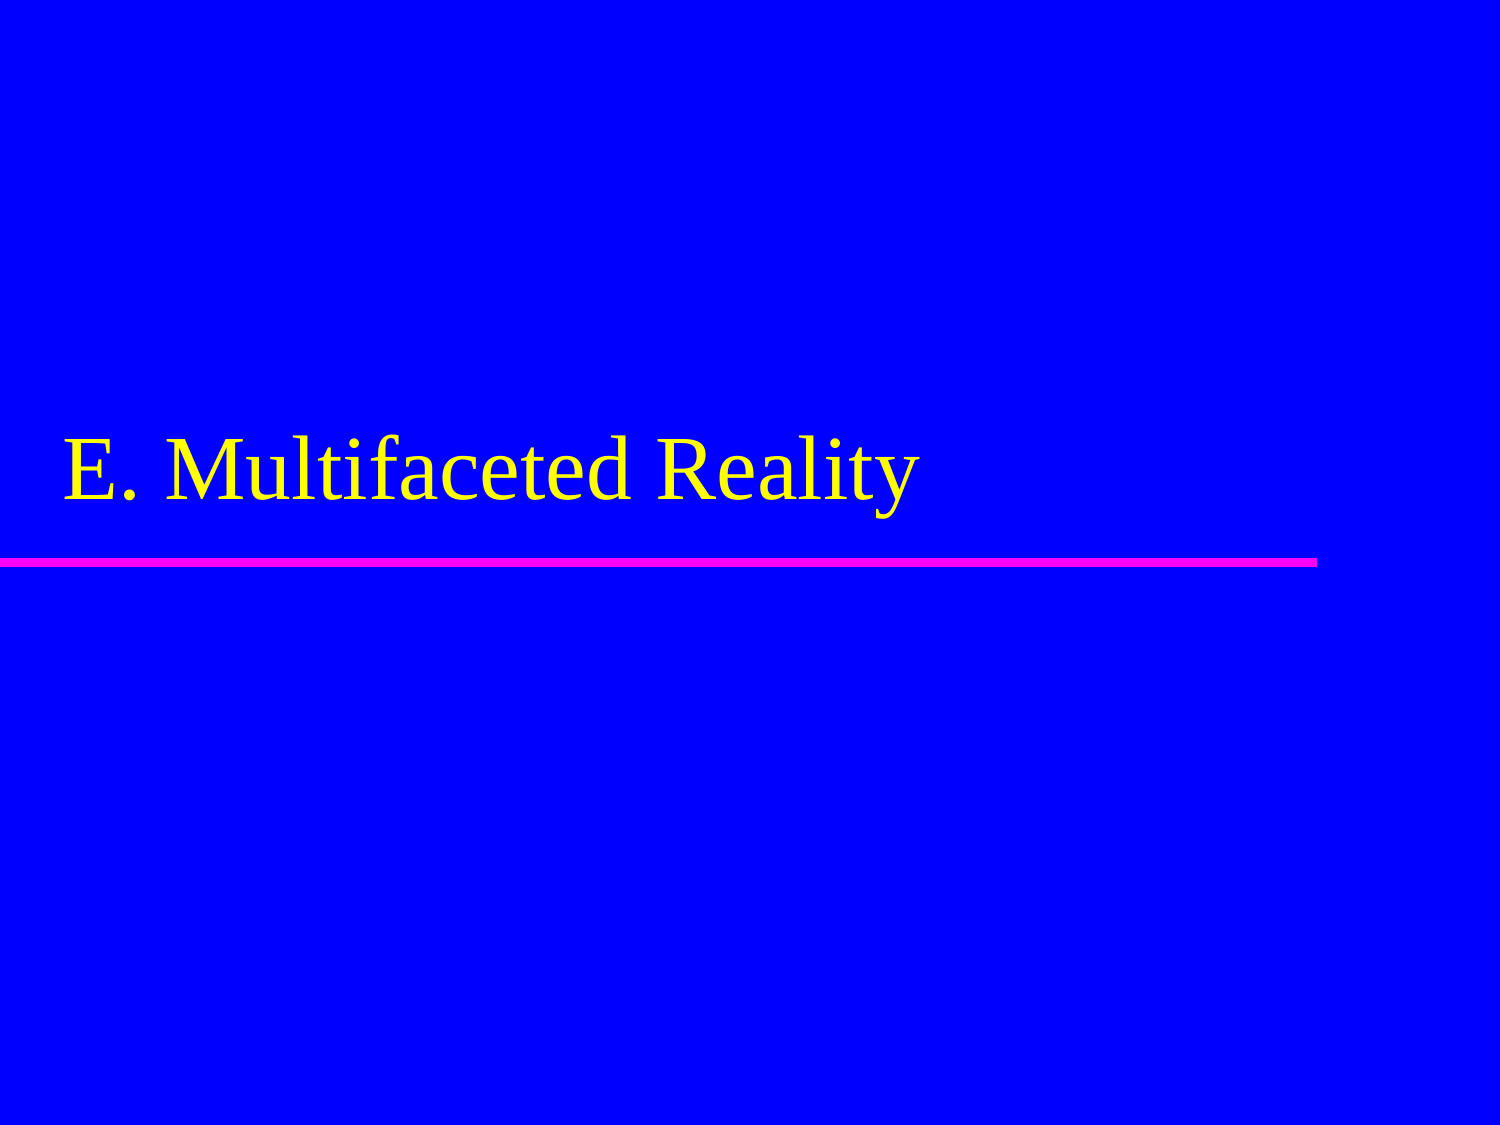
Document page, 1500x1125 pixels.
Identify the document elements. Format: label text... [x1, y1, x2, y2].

title E. Multifaceted Reality [62, 374, 1338, 563]
